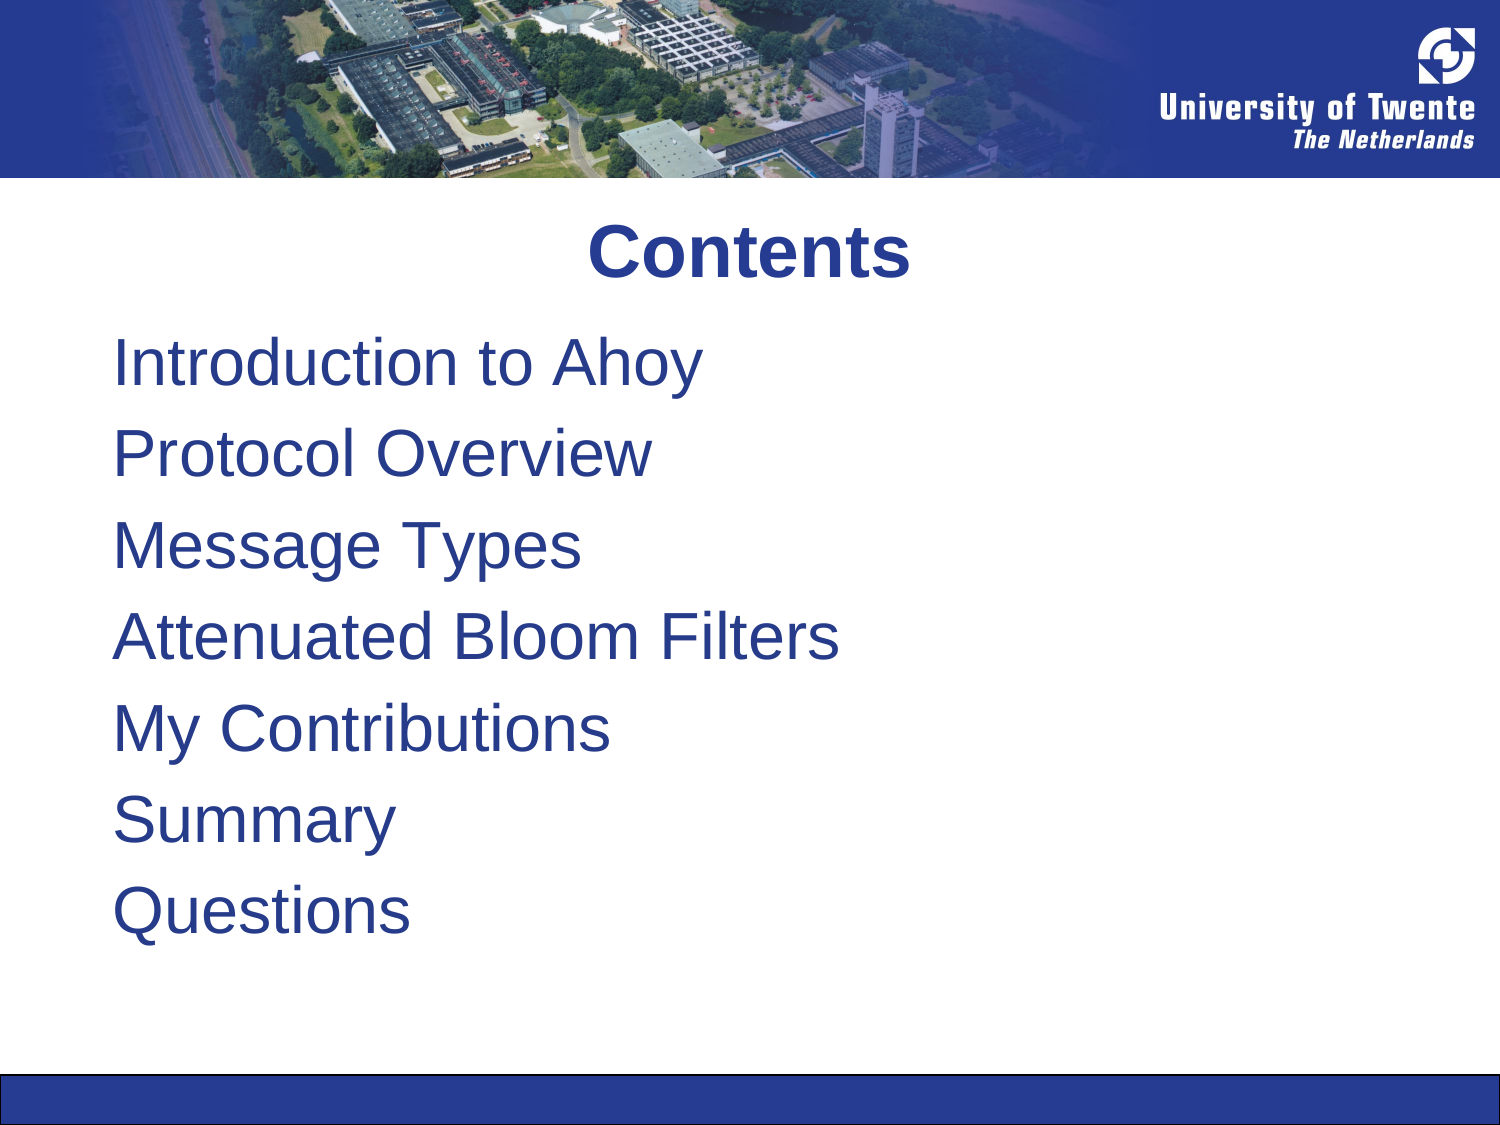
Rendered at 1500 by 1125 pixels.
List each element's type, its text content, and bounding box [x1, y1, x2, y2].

list Introduction to Ahoy Protocol Overview Message Types Attenuated Bloom Filters My Contributions Summary Questions [112, 324, 1388, 1007]
title Contents [112, 194, 1388, 308]
picture [0, 0, 1500, 178]
